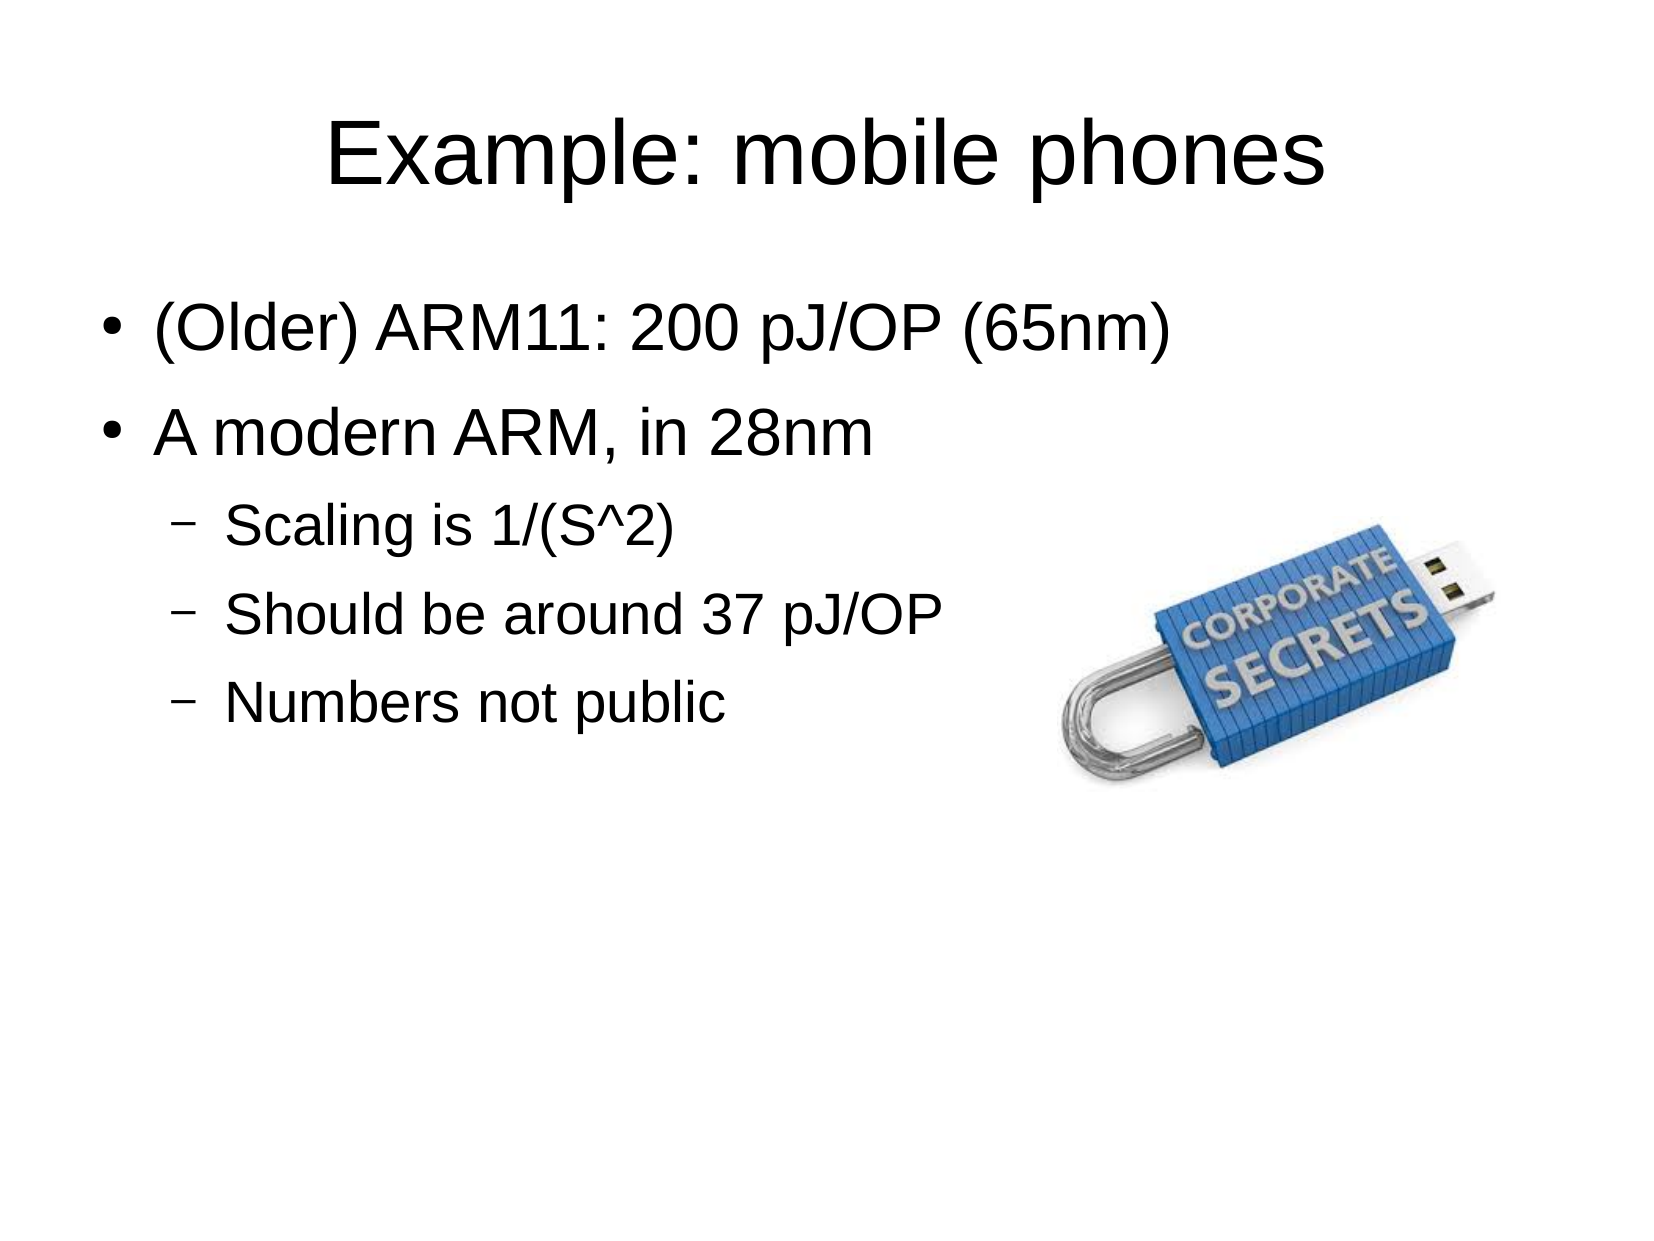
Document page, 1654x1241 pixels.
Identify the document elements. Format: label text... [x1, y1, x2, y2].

picture [1057, 516, 1501, 796]
list (Older) ARM11: 200 pJ/OP (65nm) A modern ARM, in 28nm Scaling is 1/(S^2) Should be around 37 pJ/OP Numbers not public [82, 290, 1538, 916]
title Example: mobile phones [82, 49, 1571, 257]
